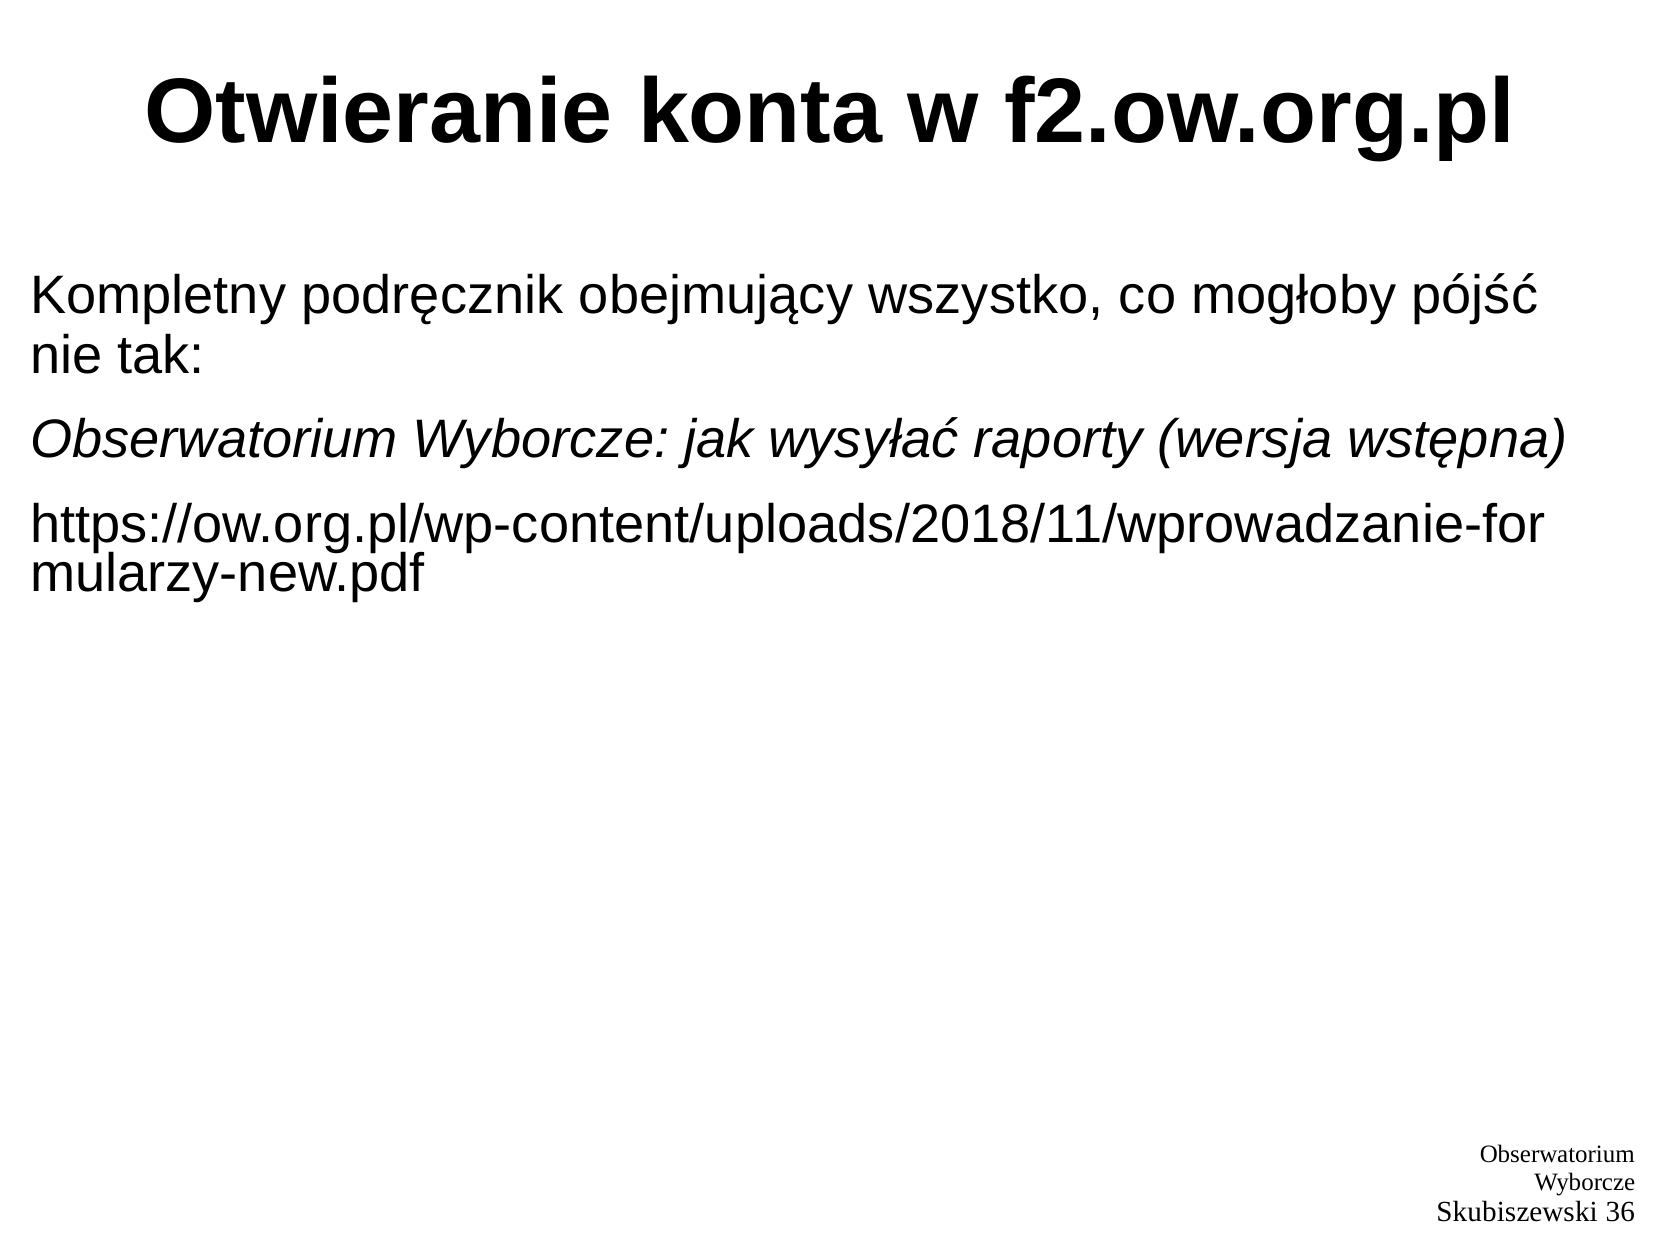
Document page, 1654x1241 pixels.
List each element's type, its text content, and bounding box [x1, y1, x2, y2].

title Otwieranie konta w f2.ow.org.pl [86, 60, 1575, 180]
list Kompletny podręcznik obejmujący wszystko, co mogłoby pójść nie tak: Obserwatorium Wyborcze: jak wysyłać raporty (wersja wstępna) https://ow.org.pl/wp-content/uploads/2018/11/wprowadzanie-formularzy-new.pdf [30, 180, 1583, 1156]
